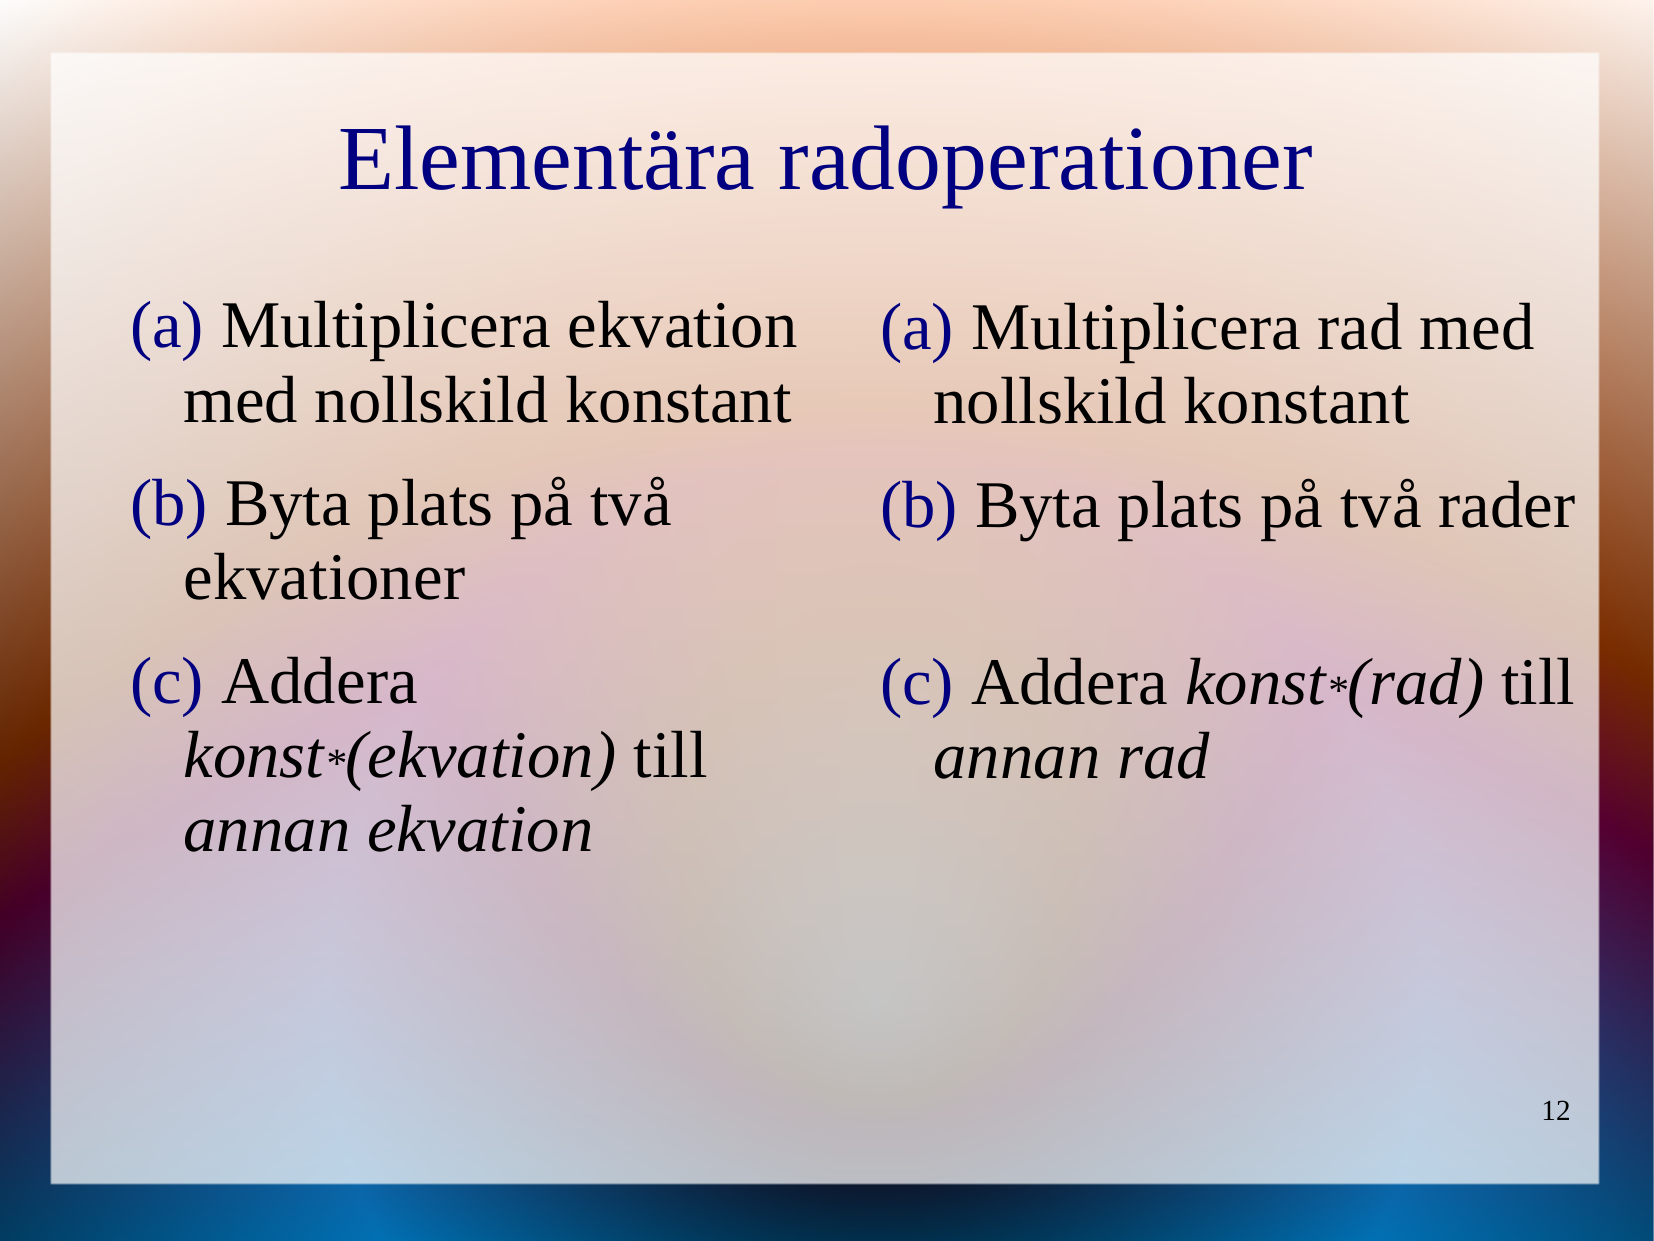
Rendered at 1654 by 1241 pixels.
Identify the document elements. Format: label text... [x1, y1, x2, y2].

list Multiplicera rad med nollskild konstant Byta plats på två rader Addera konst*(rad) till annan rad [862, 290, 1589, 794]
title Elementära radoperationer [82, 55, 1571, 263]
list Multiplicera ekvation med nollskild konstant Byta plats på två ekvationer Addera konst*(ekvation) till annan ekvation [112, 288, 839, 1032]
picture [0, 0, 1654, 1241]
